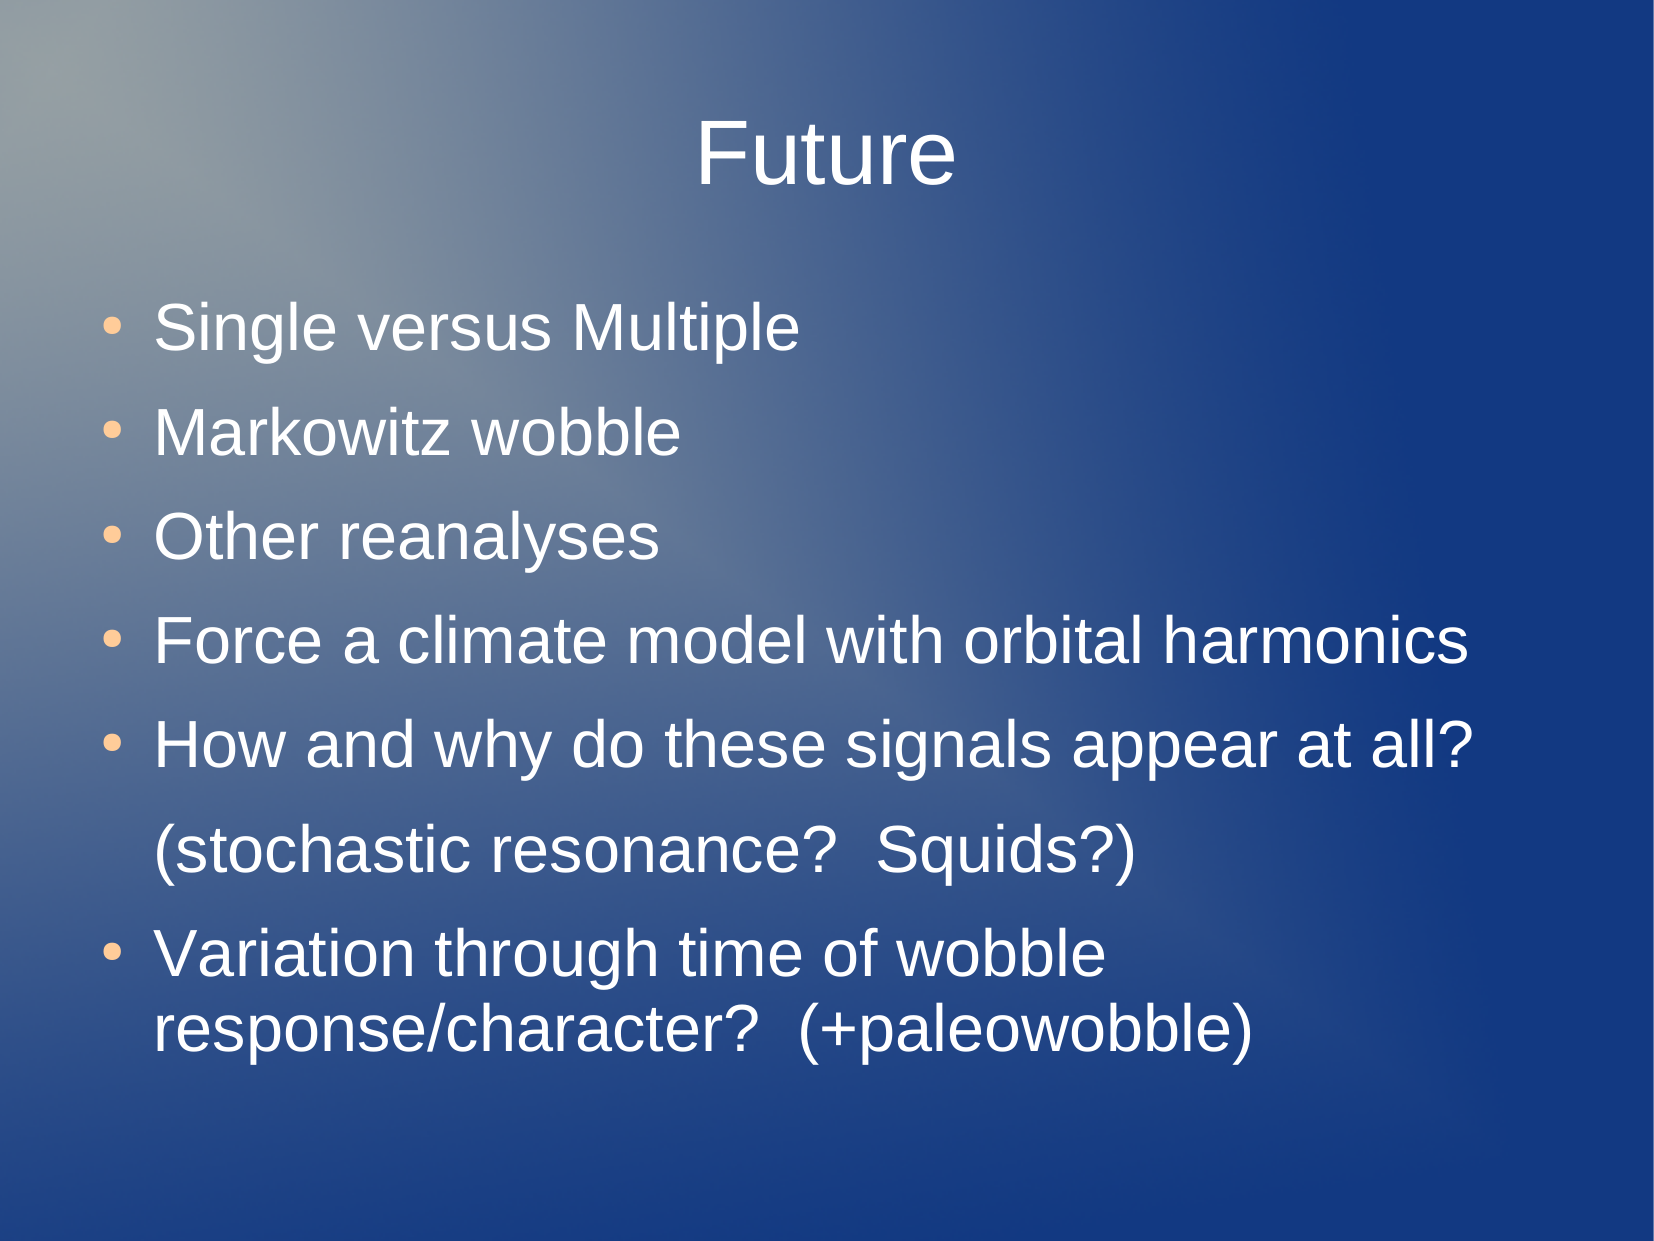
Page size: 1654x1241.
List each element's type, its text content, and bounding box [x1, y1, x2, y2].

title Future [82, 56, 1571, 250]
picture [0, 0, 1654, 1241]
list Single versus Multiple Markowitz wobble Other reanalyses Force a climate model with orbital harmonics How and why do these signals appear at all? (stochastic resonance? Squids?) Variation through time of wobble response/character? (+paleowobble) [82, 290, 1571, 1094]
